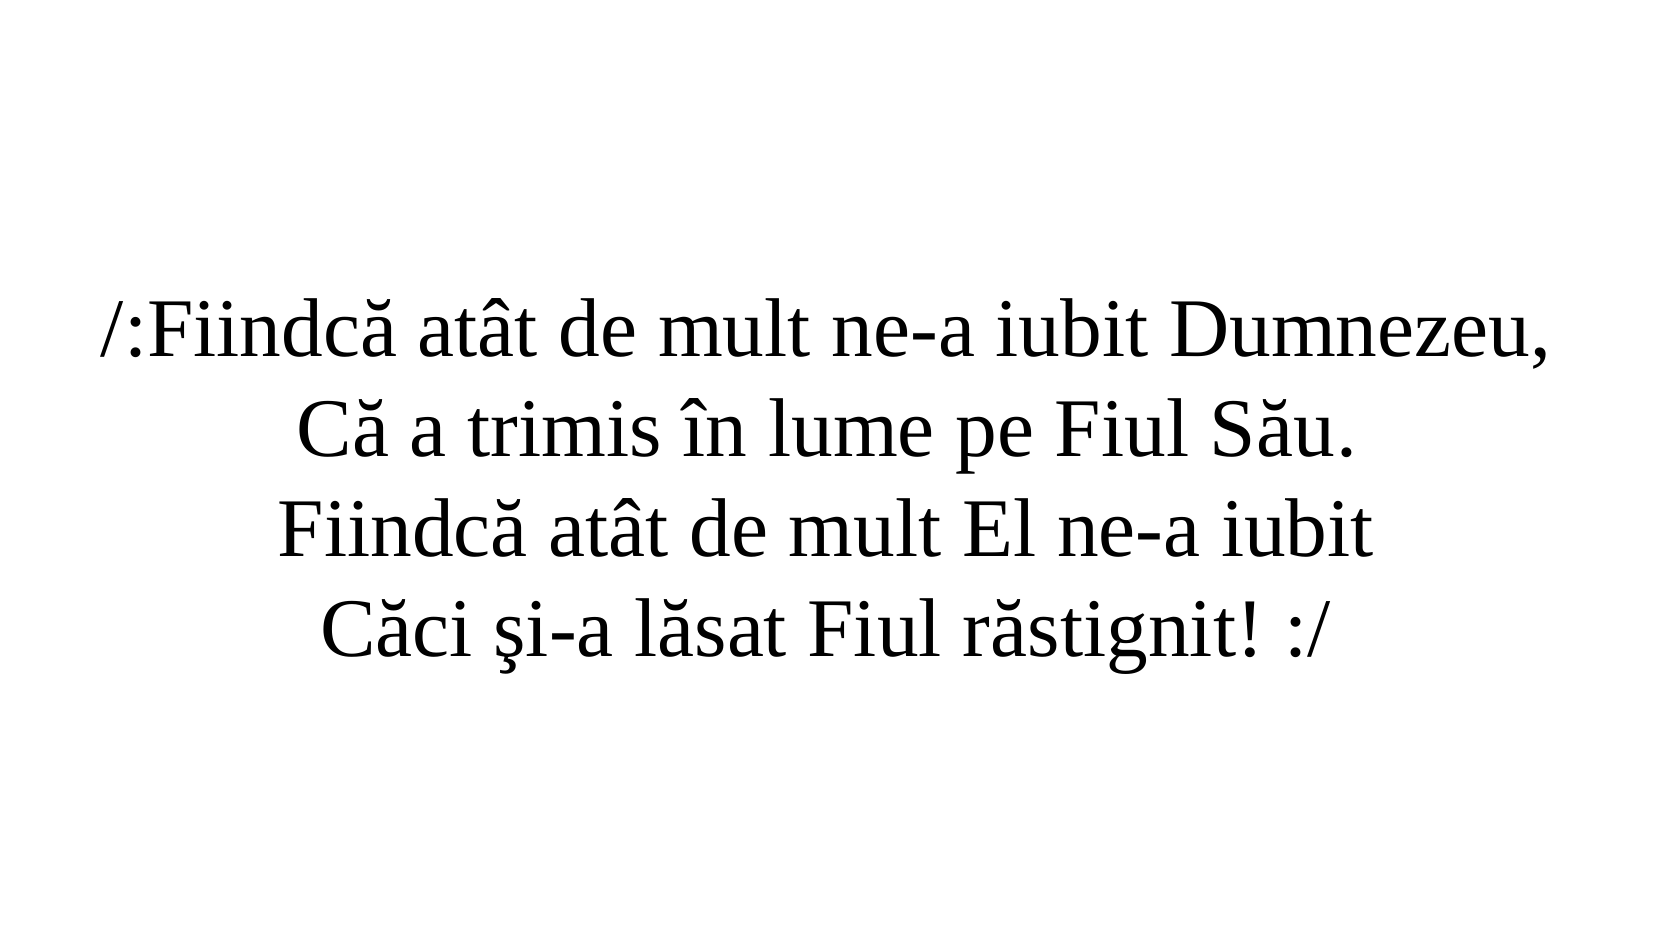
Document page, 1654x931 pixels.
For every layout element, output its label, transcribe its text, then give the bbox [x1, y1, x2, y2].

subtitle /:Fiindcă atât de mult ne-a iubit Dumnezeu, Că a trimis în lume pe Fiul Său. Fiindcă atât de mult El ne-a iubit Căci şi-a lăsat Fiul răstignit! :/ [0, 265, 1654, 689]
